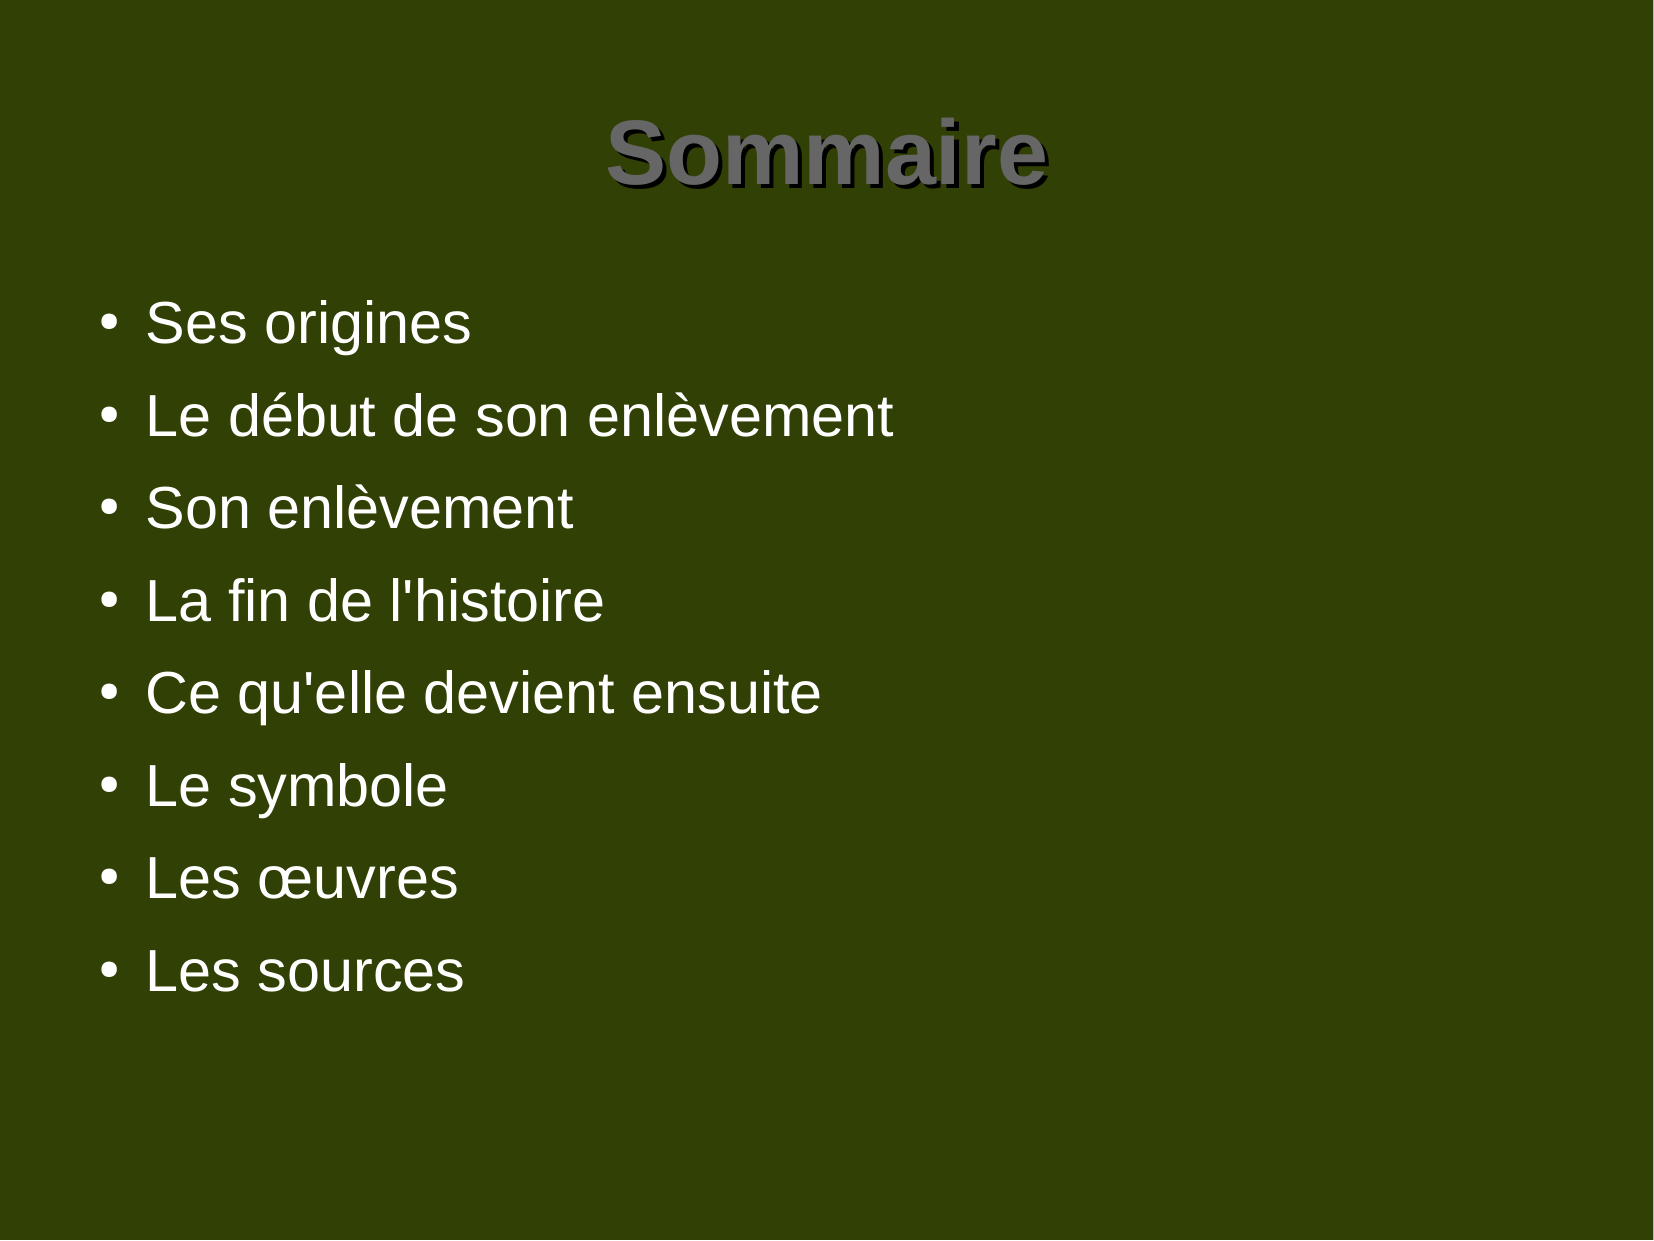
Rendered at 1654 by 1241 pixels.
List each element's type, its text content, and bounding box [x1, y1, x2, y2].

list Ses origines Le début de son enlèvement Son enlèvement La fin de l'histoire Ce qu'elle devient ensuite Le symbole Les œuvres Les sources [82, 290, 1571, 1010]
title Sommaire [82, 49, 1571, 257]
